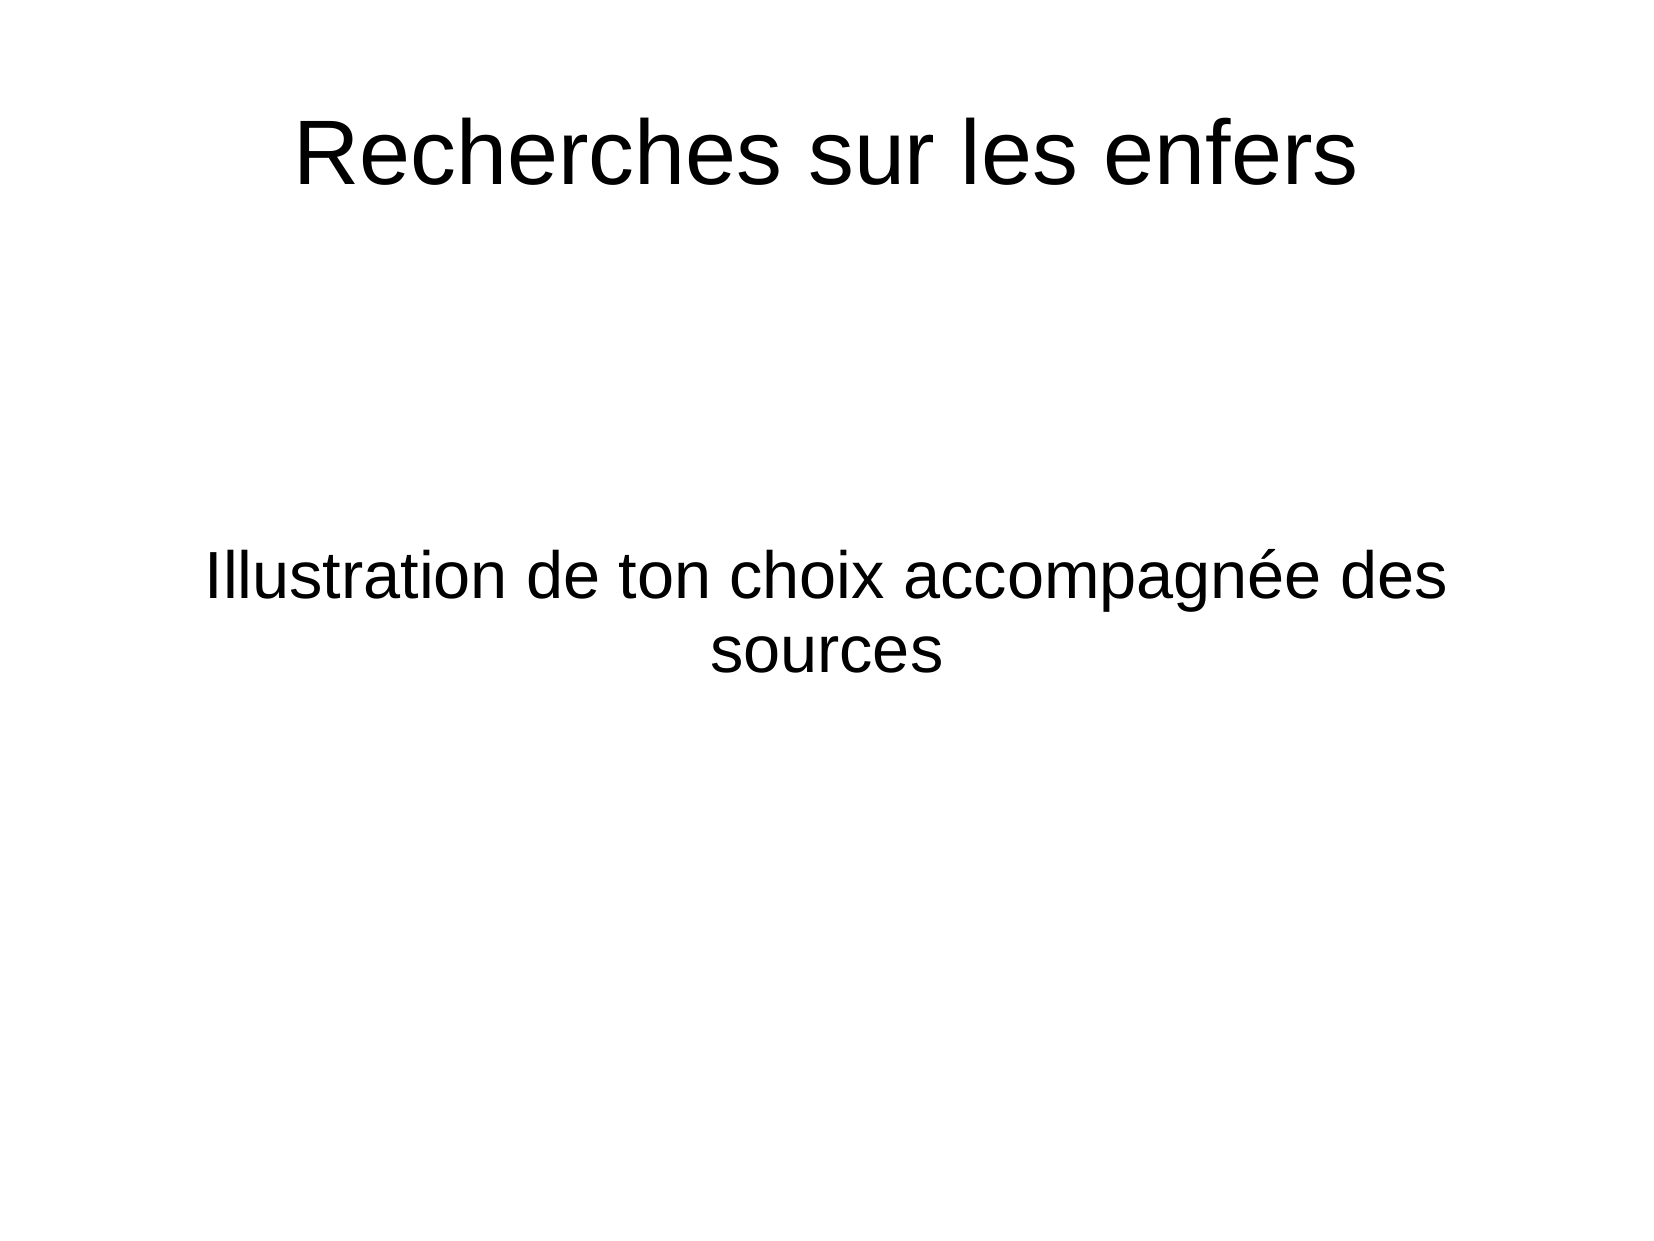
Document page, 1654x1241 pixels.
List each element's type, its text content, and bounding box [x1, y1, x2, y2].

subtitle Illustration de ton choix accompagnée des sources [82, 290, 1571, 1010]
title Recherches sur les enfers [82, 49, 1571, 257]
